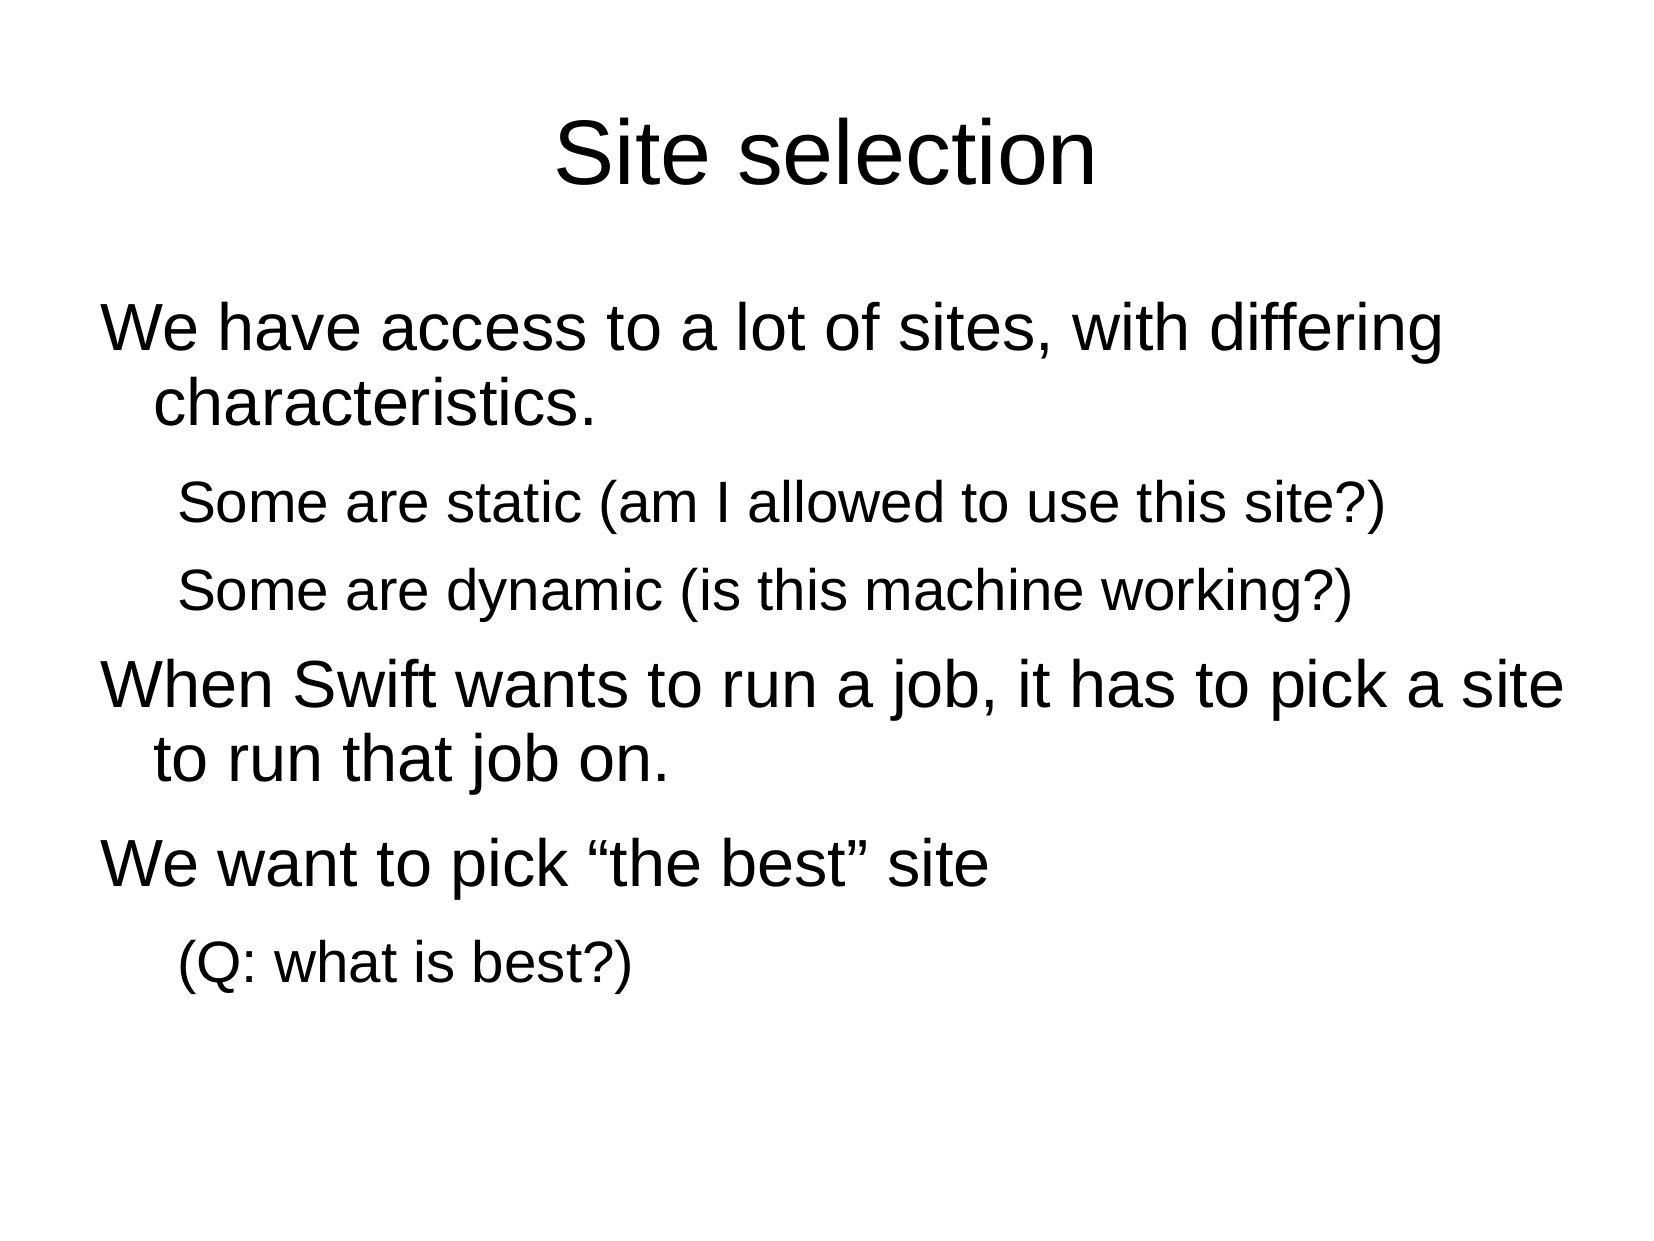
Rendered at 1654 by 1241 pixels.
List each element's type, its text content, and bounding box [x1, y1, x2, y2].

title Site selection [82, 56, 1571, 250]
list We have access to a lot of sites, with differing characteristics. Some are static (am I allowed to use this site?) Some are dynamic (is this machine working?) When Swift wants to run a job, it has to pick a site to run that job on. We want to pick “the best” site (Q: what is best?) [82, 290, 1571, 1094]
